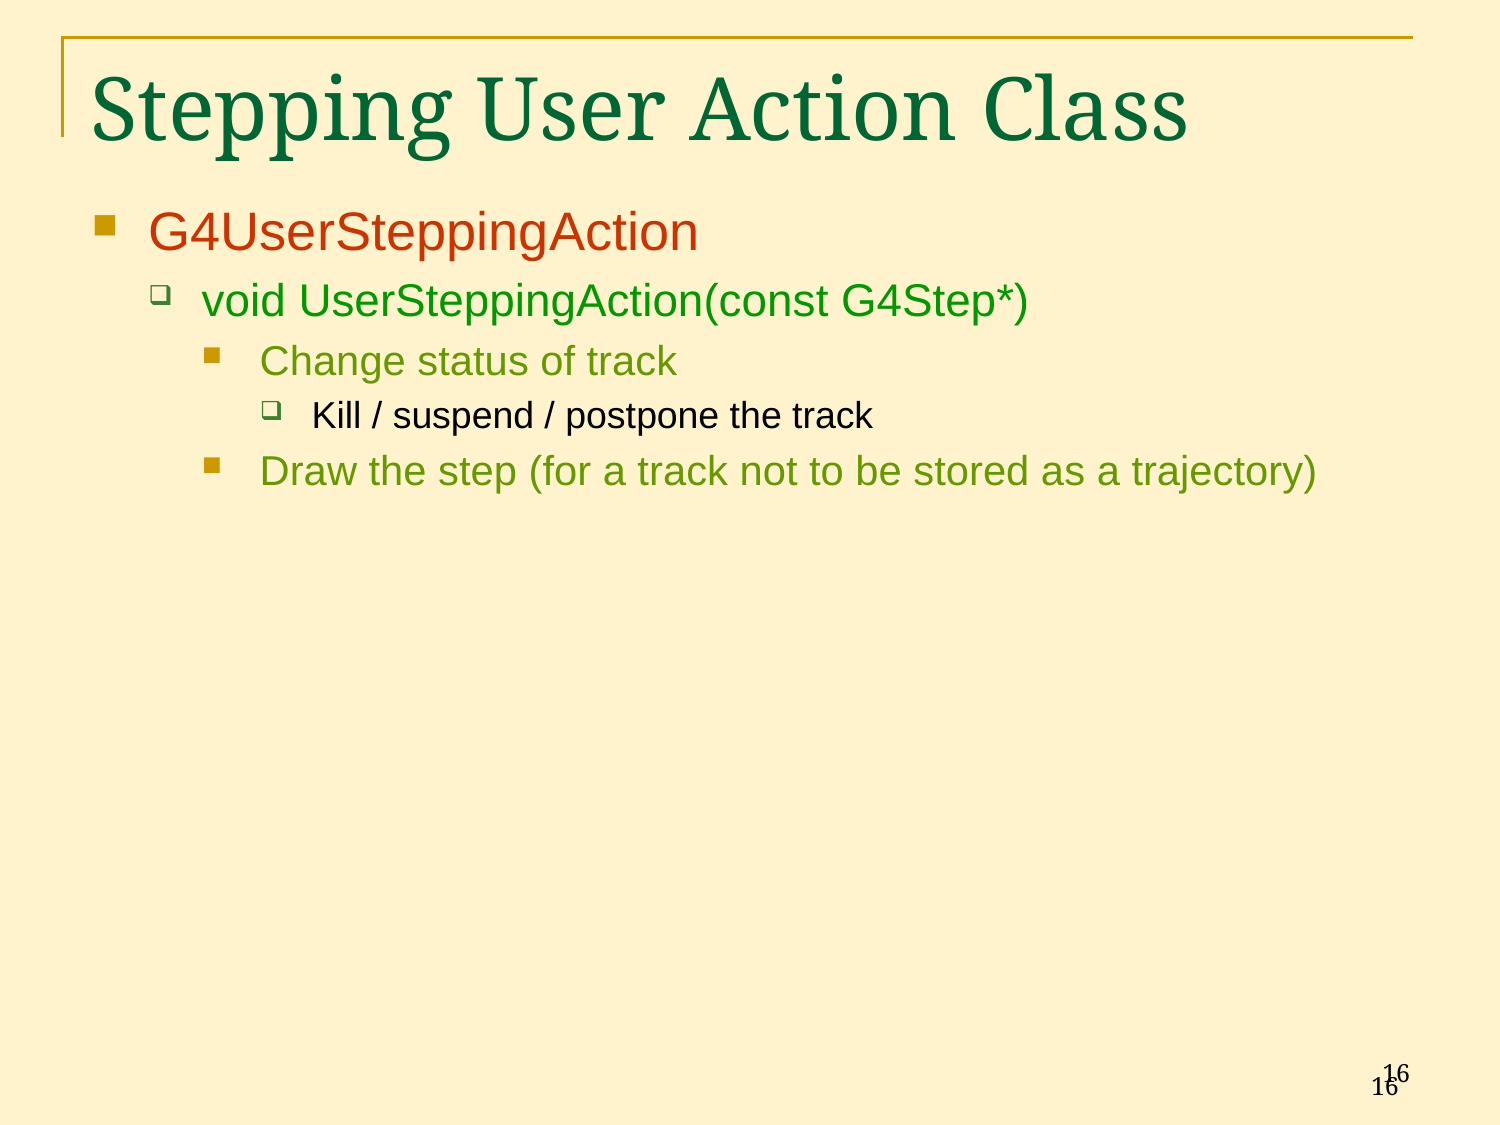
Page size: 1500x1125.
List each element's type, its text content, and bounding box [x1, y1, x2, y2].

text_box <number> [1074, 1024, 1426, 1100]
title Stepping User Action Class [75, 45, 1426, 233]
list G4UserSteppingAction void UserSteppingAction(const G4Step*) Change status of track Kill / suspend / postpone the track Draw the step (for a track not to be stored as a trajectory) [76, 196, 1427, 1011]
